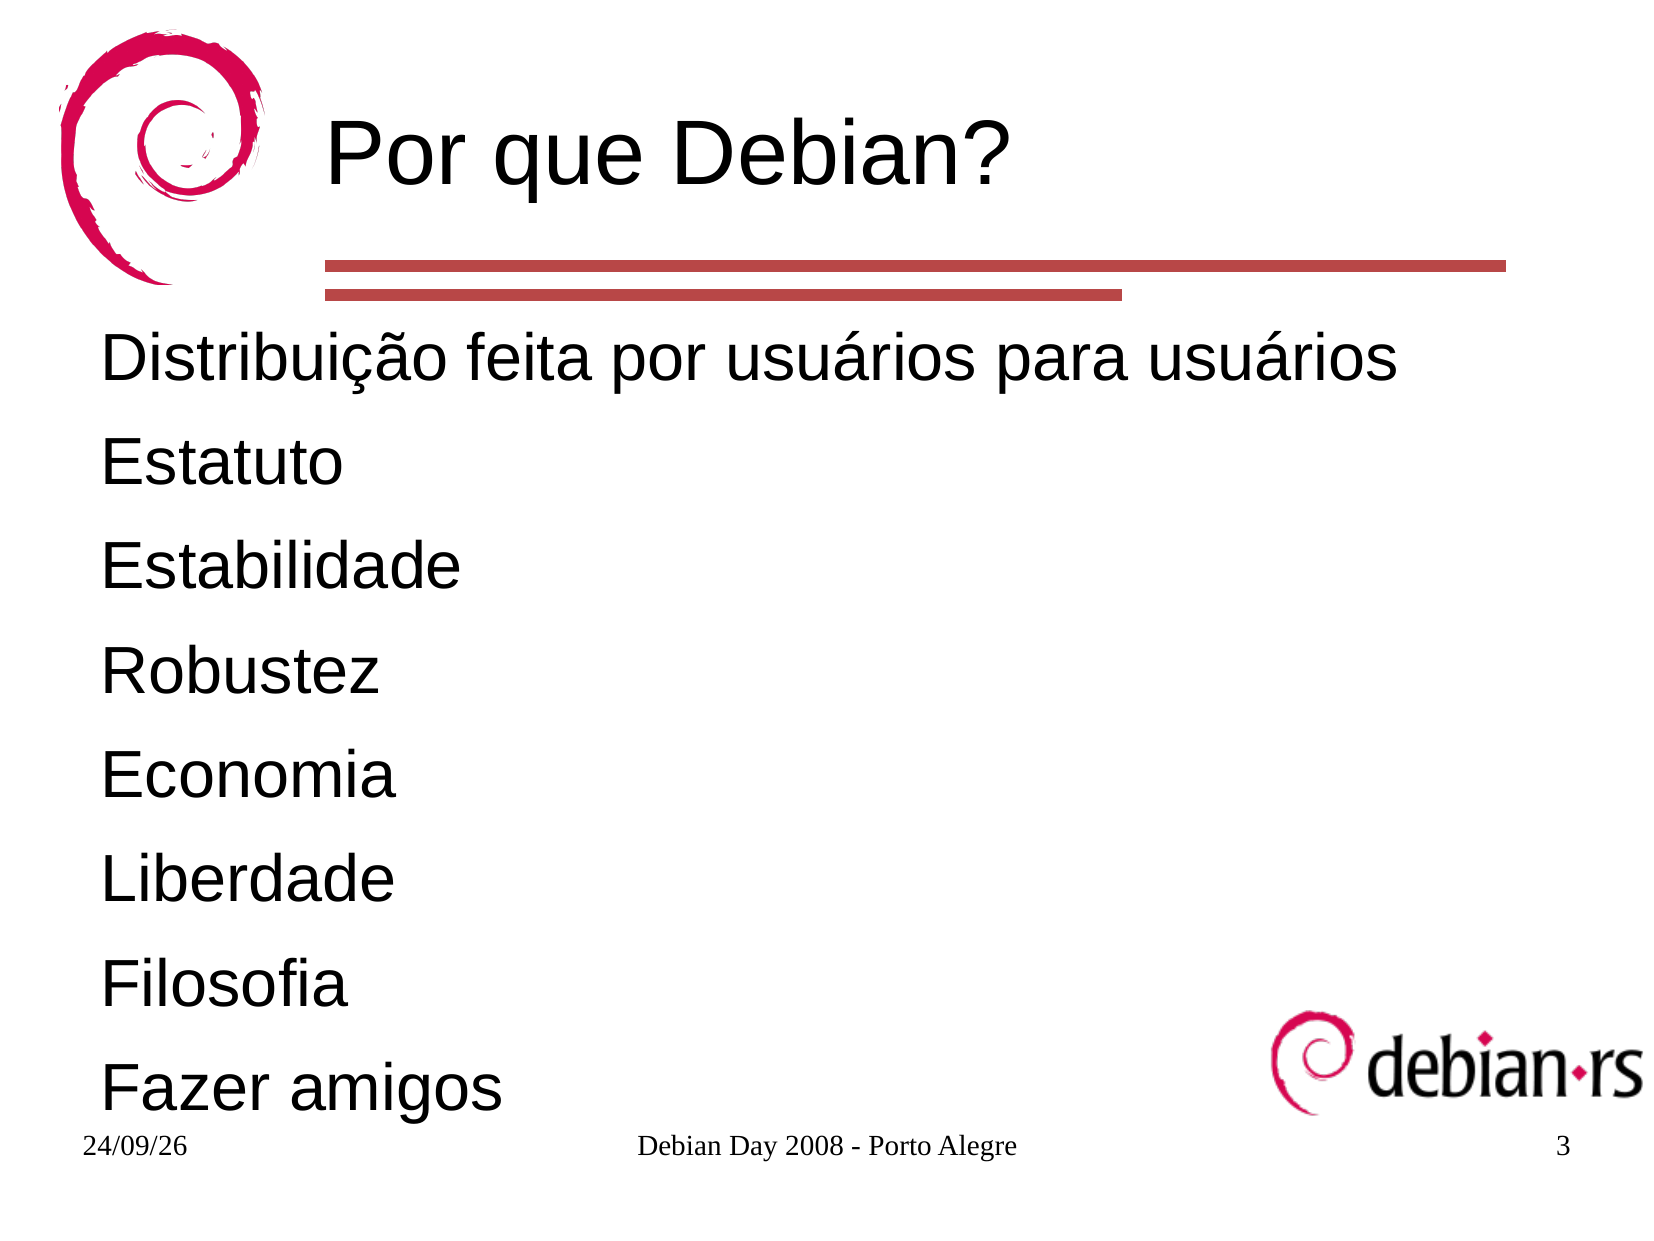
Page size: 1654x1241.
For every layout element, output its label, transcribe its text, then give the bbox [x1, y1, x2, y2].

list Distribuição feita por usuários para usuários Estatuto Estabilidade Robustez Economia Liberdade Filosofia Fazer amigos [82, 319, 1571, 1125]
picture [1571, 1006, 1654, 1122]
title Por que Debian? [324, 49, 1571, 257]
picture [59, 29, 265, 285]
